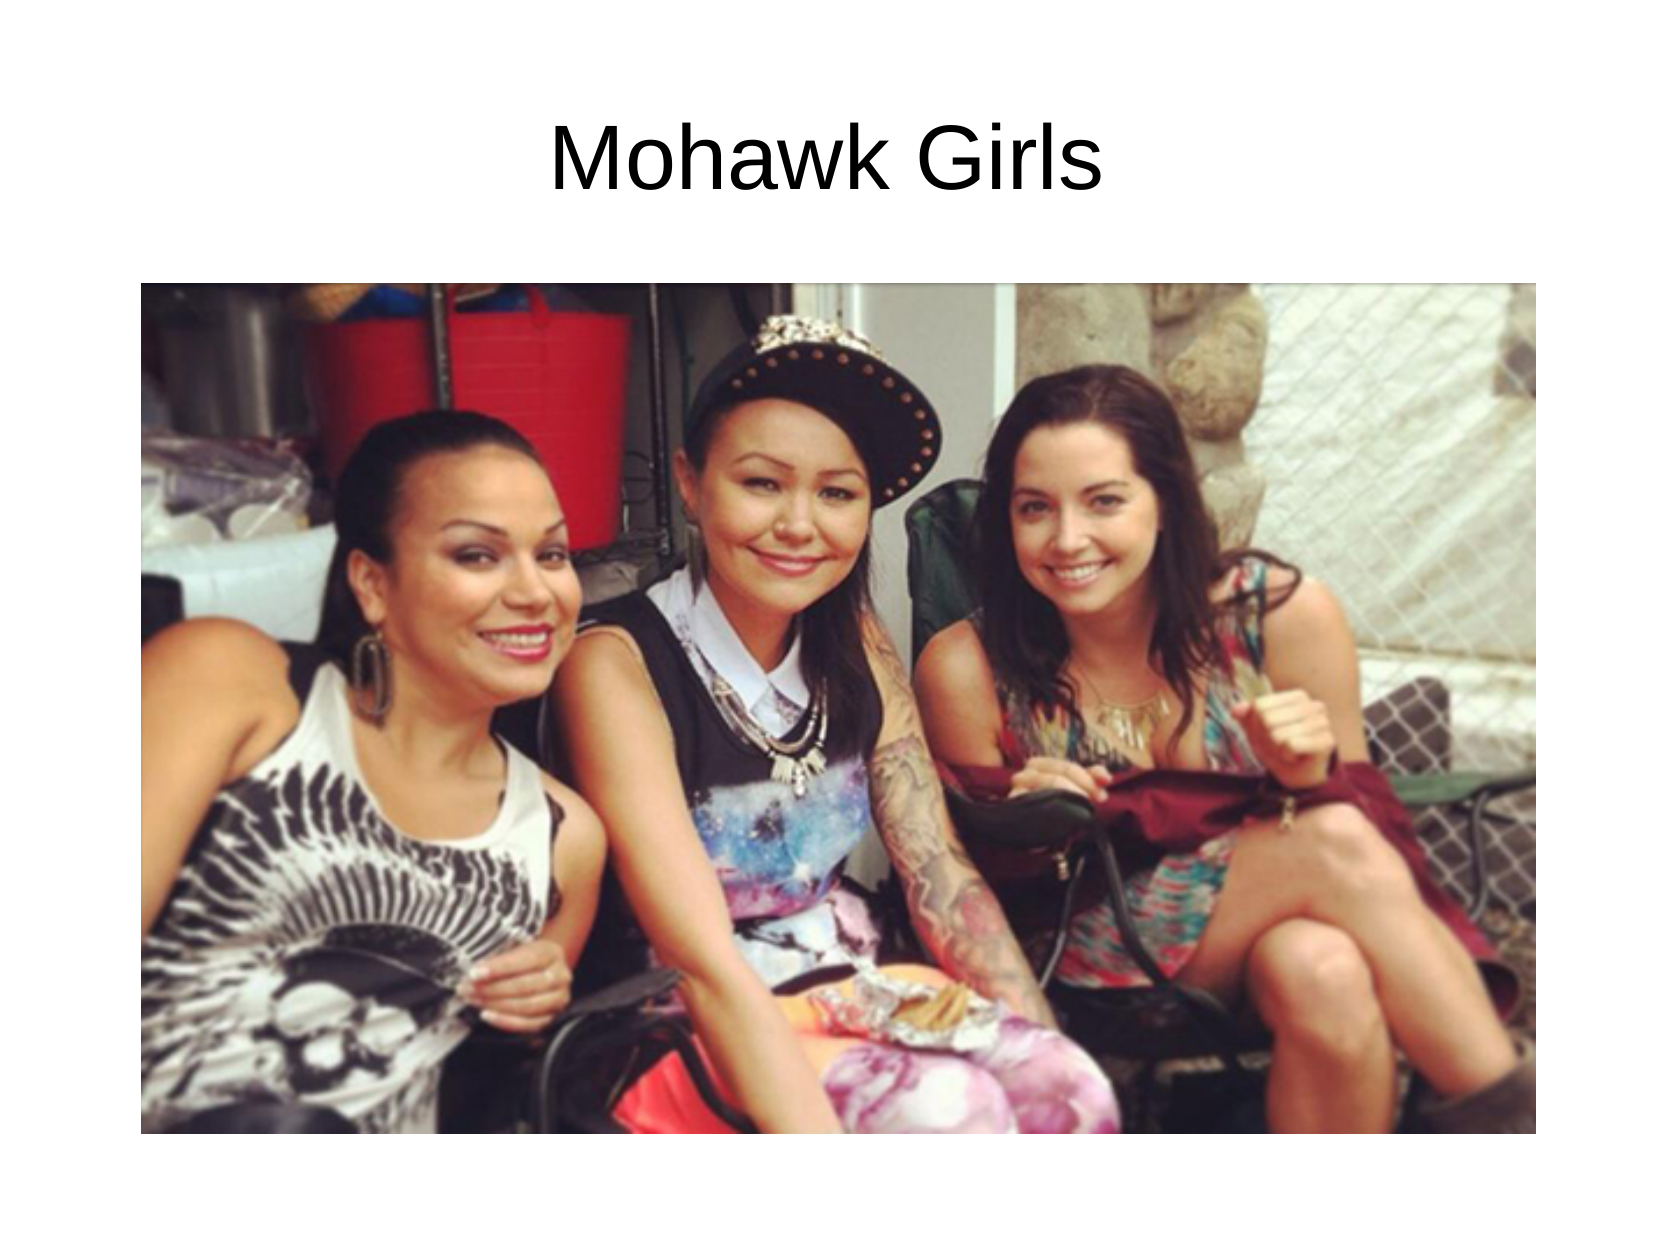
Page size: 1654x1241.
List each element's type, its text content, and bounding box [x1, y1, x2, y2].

picture [141, 283, 1536, 1134]
title Mohawk Girls [82, 49, 1571, 257]
